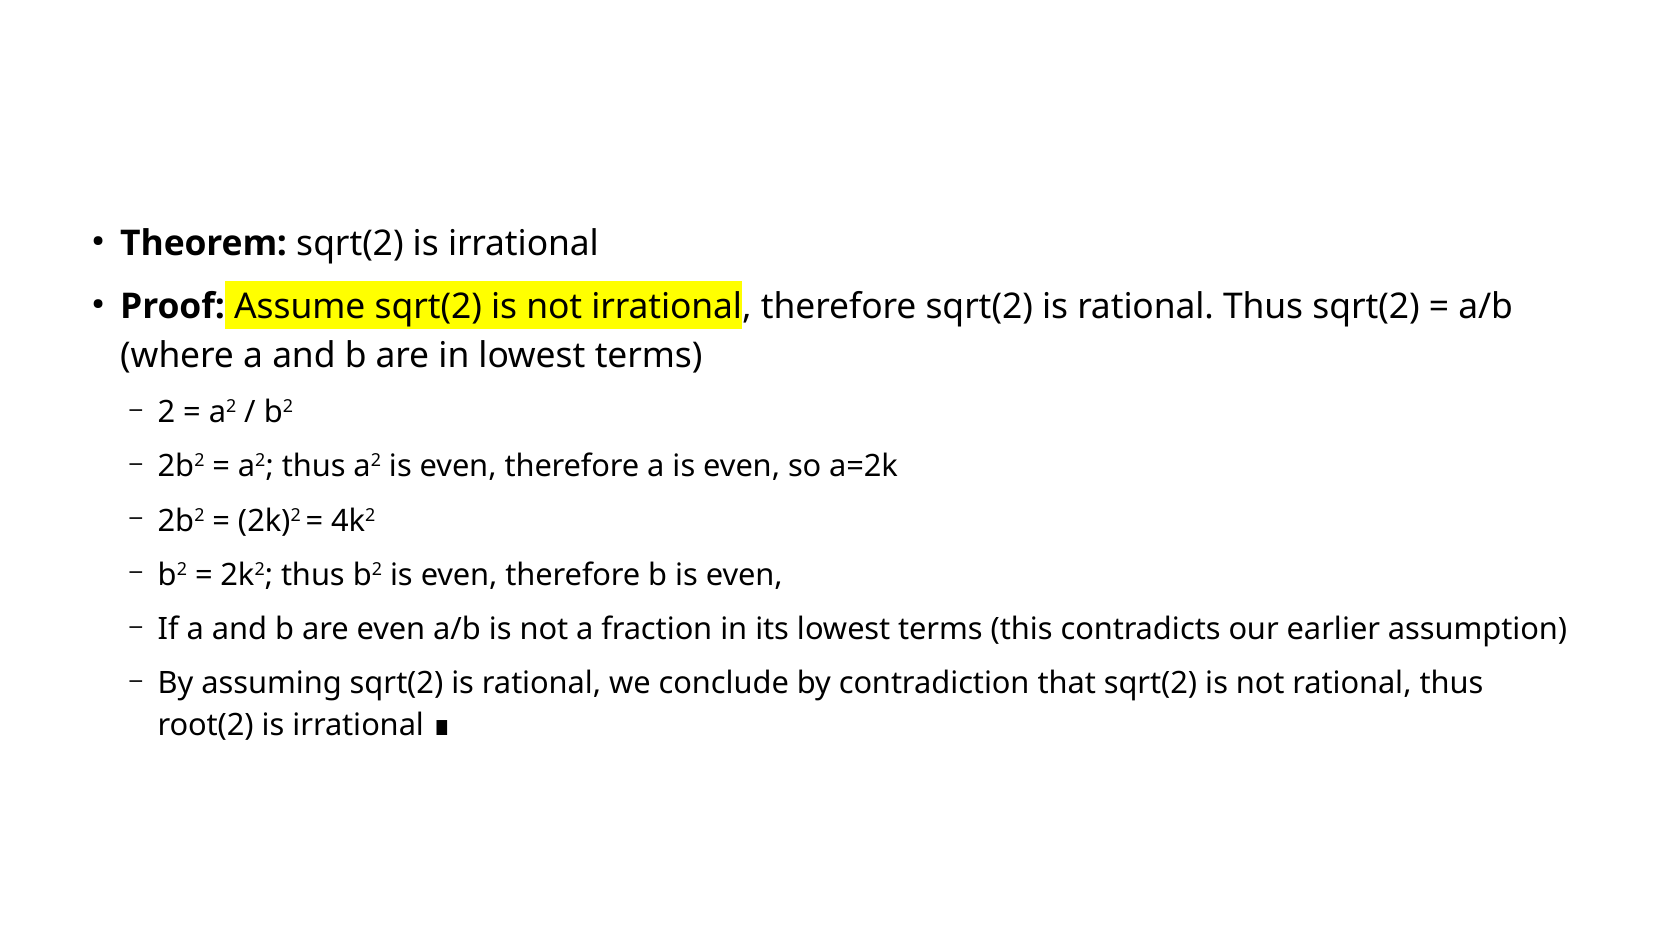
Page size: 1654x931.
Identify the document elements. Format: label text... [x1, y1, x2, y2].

list Theorem: sqrt(2) is irrational Proof: Assume sqrt(2) is not irrational, therefore sqrt(2) is rational. Thus sqrt(2) = a/b (where a and b are in lowest terms) 2 = a2 / b2 2b2 = a2; thus a2 is even, therefore a is even, so a=2k 2b2 = (2k)2 = 4k2 b2 = 2k2; thus b2 is even, therefore b is even, If a and b are even a/b is not a fraction in its lowest terms (this contradicts our earlier assumption) By assuming sqrt(2) is rational, we conclude by contradiction that sqrt(2) is not rational, thus root(2) is irrational ∎ [82, 217, 1571, 758]
